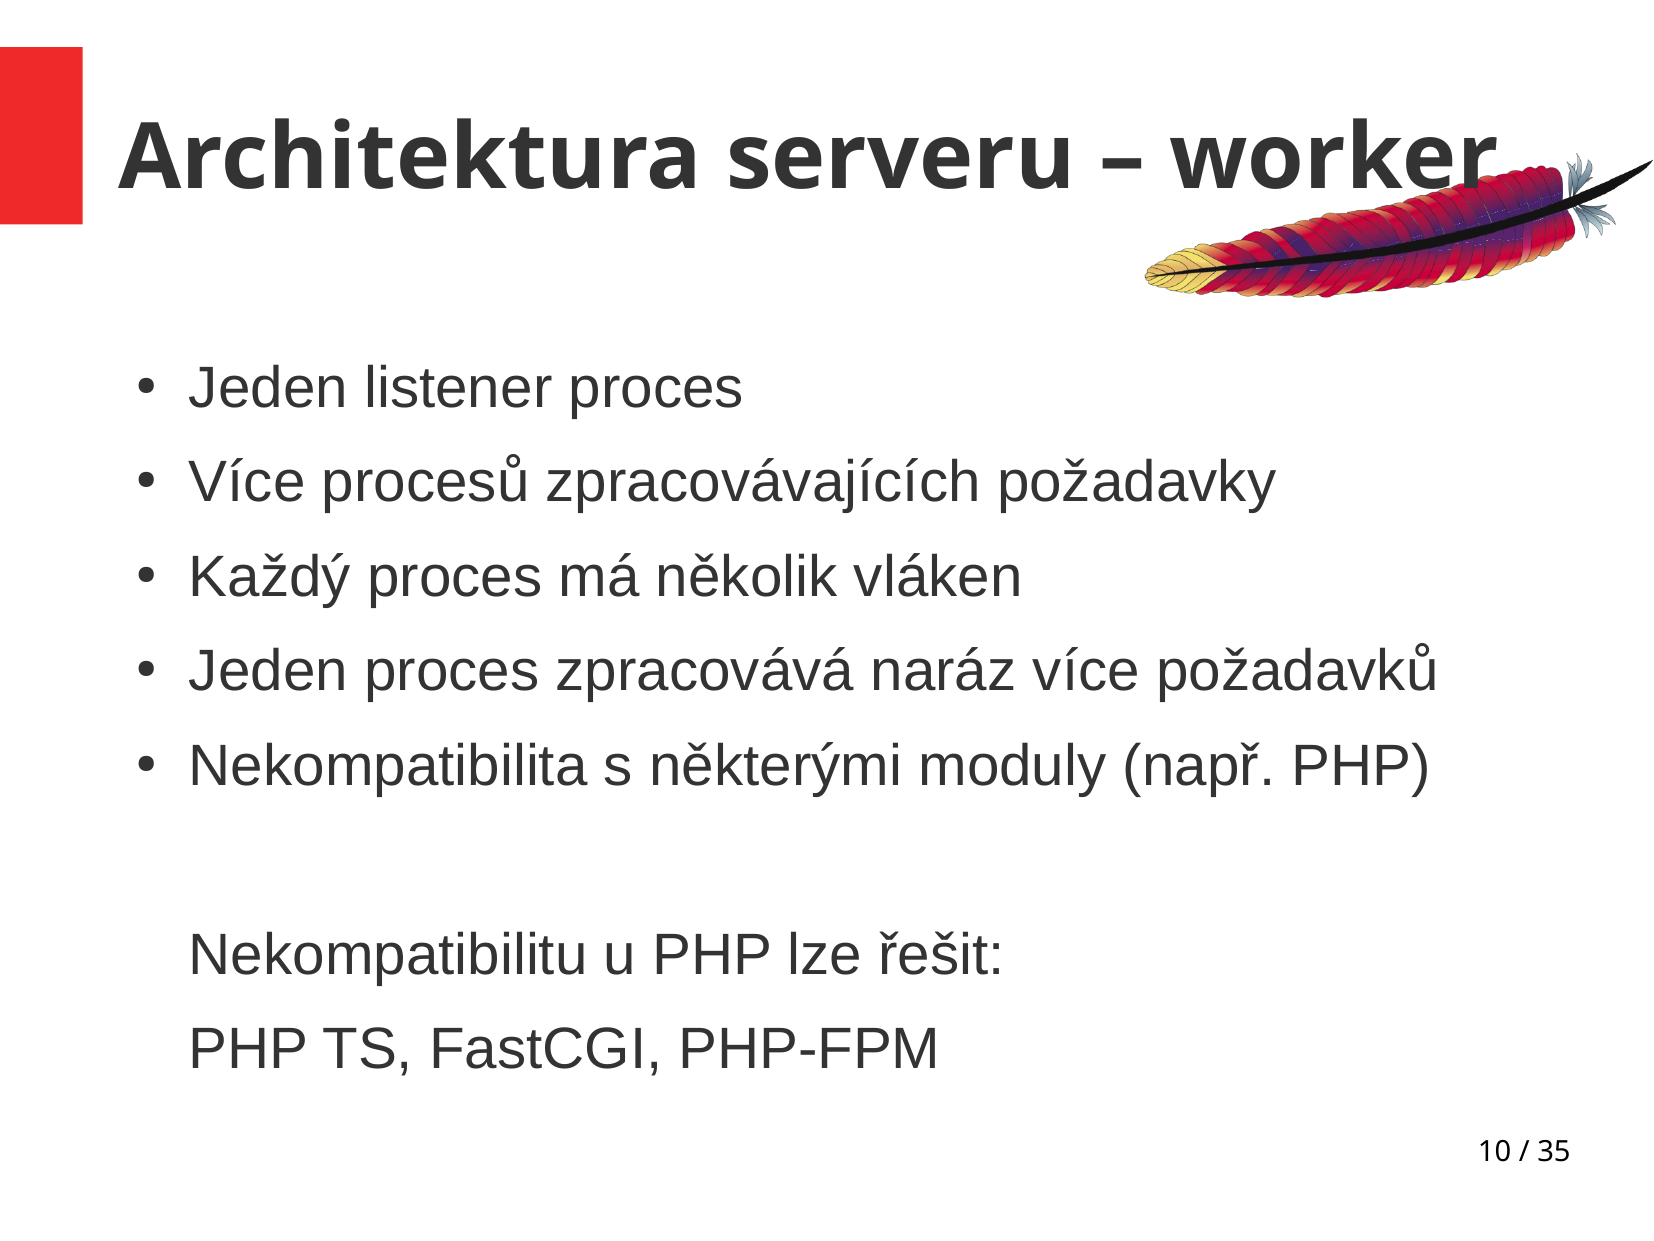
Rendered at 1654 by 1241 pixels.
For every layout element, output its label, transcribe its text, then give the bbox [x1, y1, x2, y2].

list Jeden listener proces Více procesů zpracovávajících požadavky Každý proces má několik vláken Jeden proces zpracovává naráz více požadavků Nekompatibilita s některými moduly (např. PHP) Nekompatibilitu u PHP lze řešit: PHP TS, FastCGI, PHP-FPM [118, 354, 1536, 1074]
picture [1144, 153, 1654, 298]
title Architektura serveru – worker [118, 49, 1571, 257]
